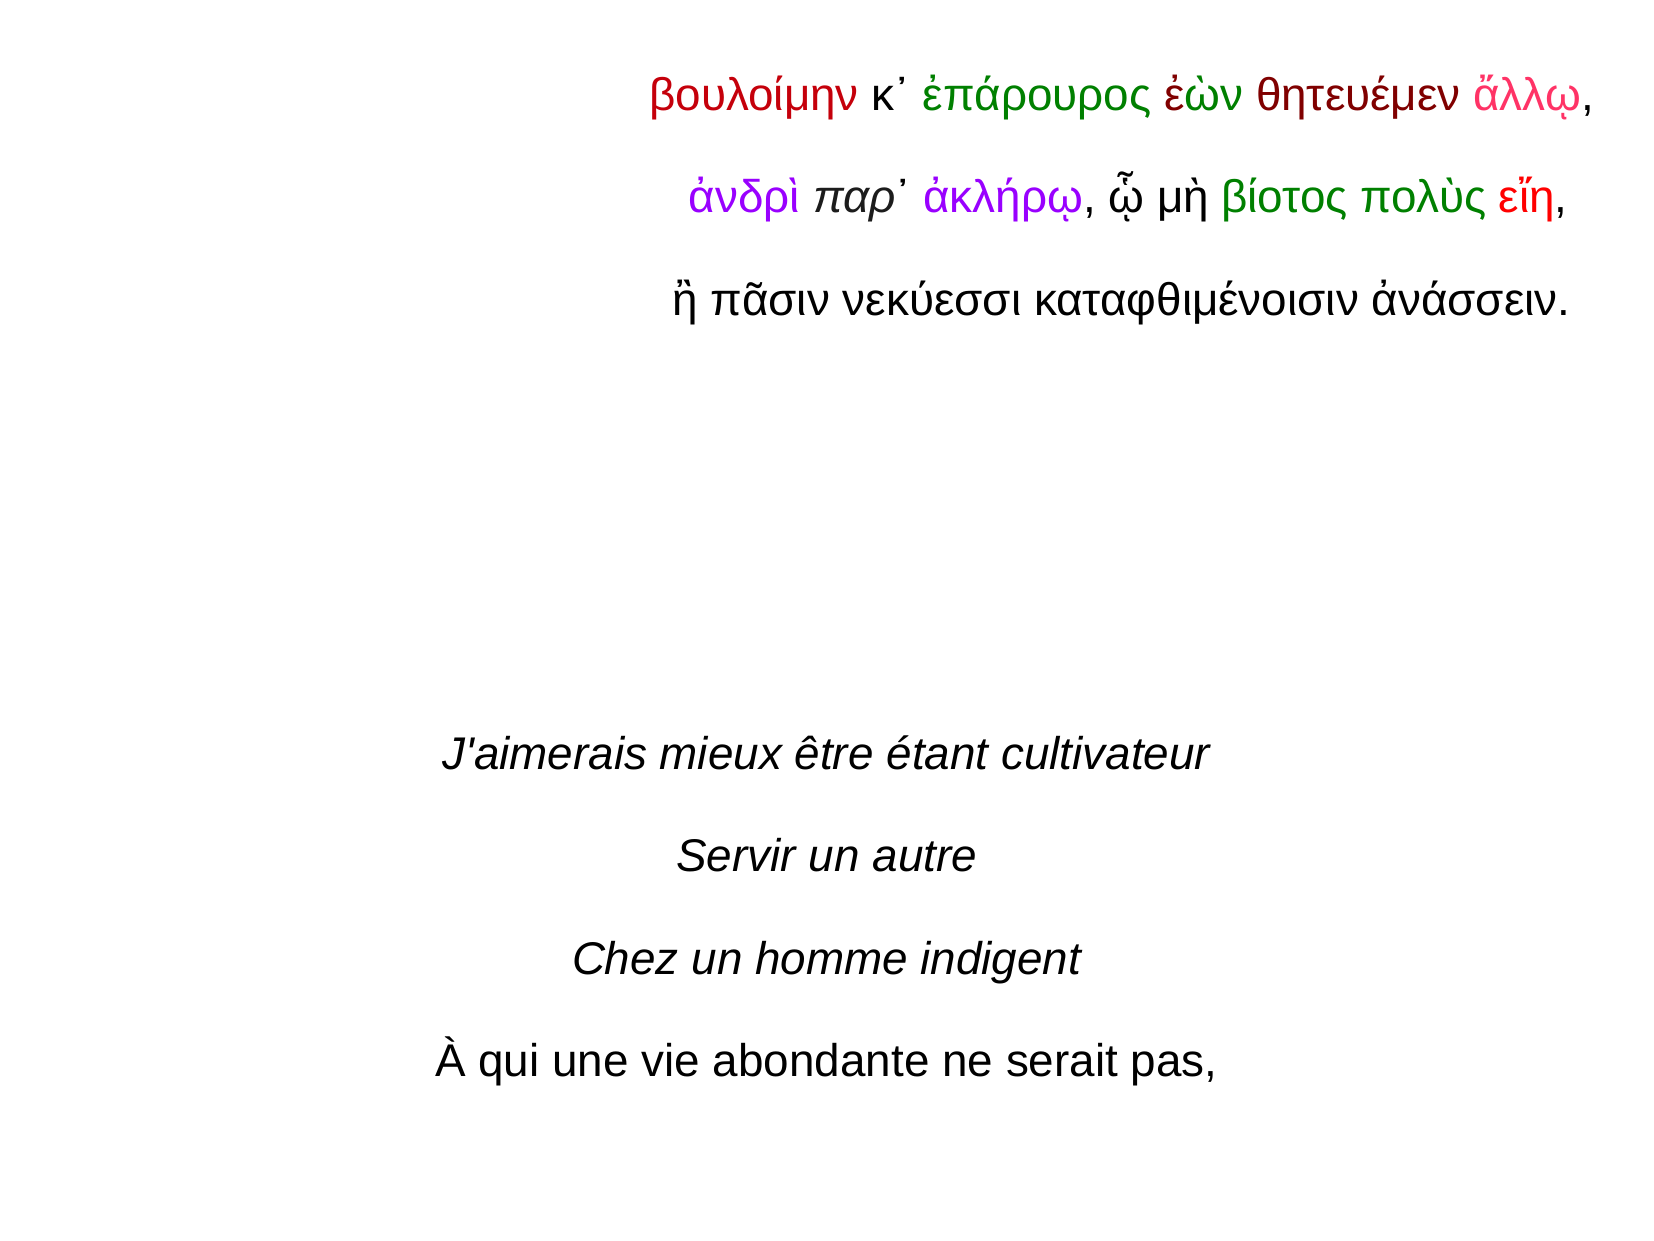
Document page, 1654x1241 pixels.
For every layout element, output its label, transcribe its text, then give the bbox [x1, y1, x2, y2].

text_box βουλοίμην κ᾽ ἐπάρουρος ἐὼν θητευέμεν ἄλλῳ, ἀνδρὶ παρ᾽ ἀκλήρῳ, ᾧ μὴ βίοτος πολὺς εἴη, ἢ πᾶσιν νεκύεσσι καταφθιμένοισιν ἀνάσσειν. [625, 61, 1619, 485]
text_box J'aimerais mieux être étant cultivateur Servir un autre Chez un homme indigent À qui une vie abondante ne serait pas, [0, 720, 1654, 1091]
